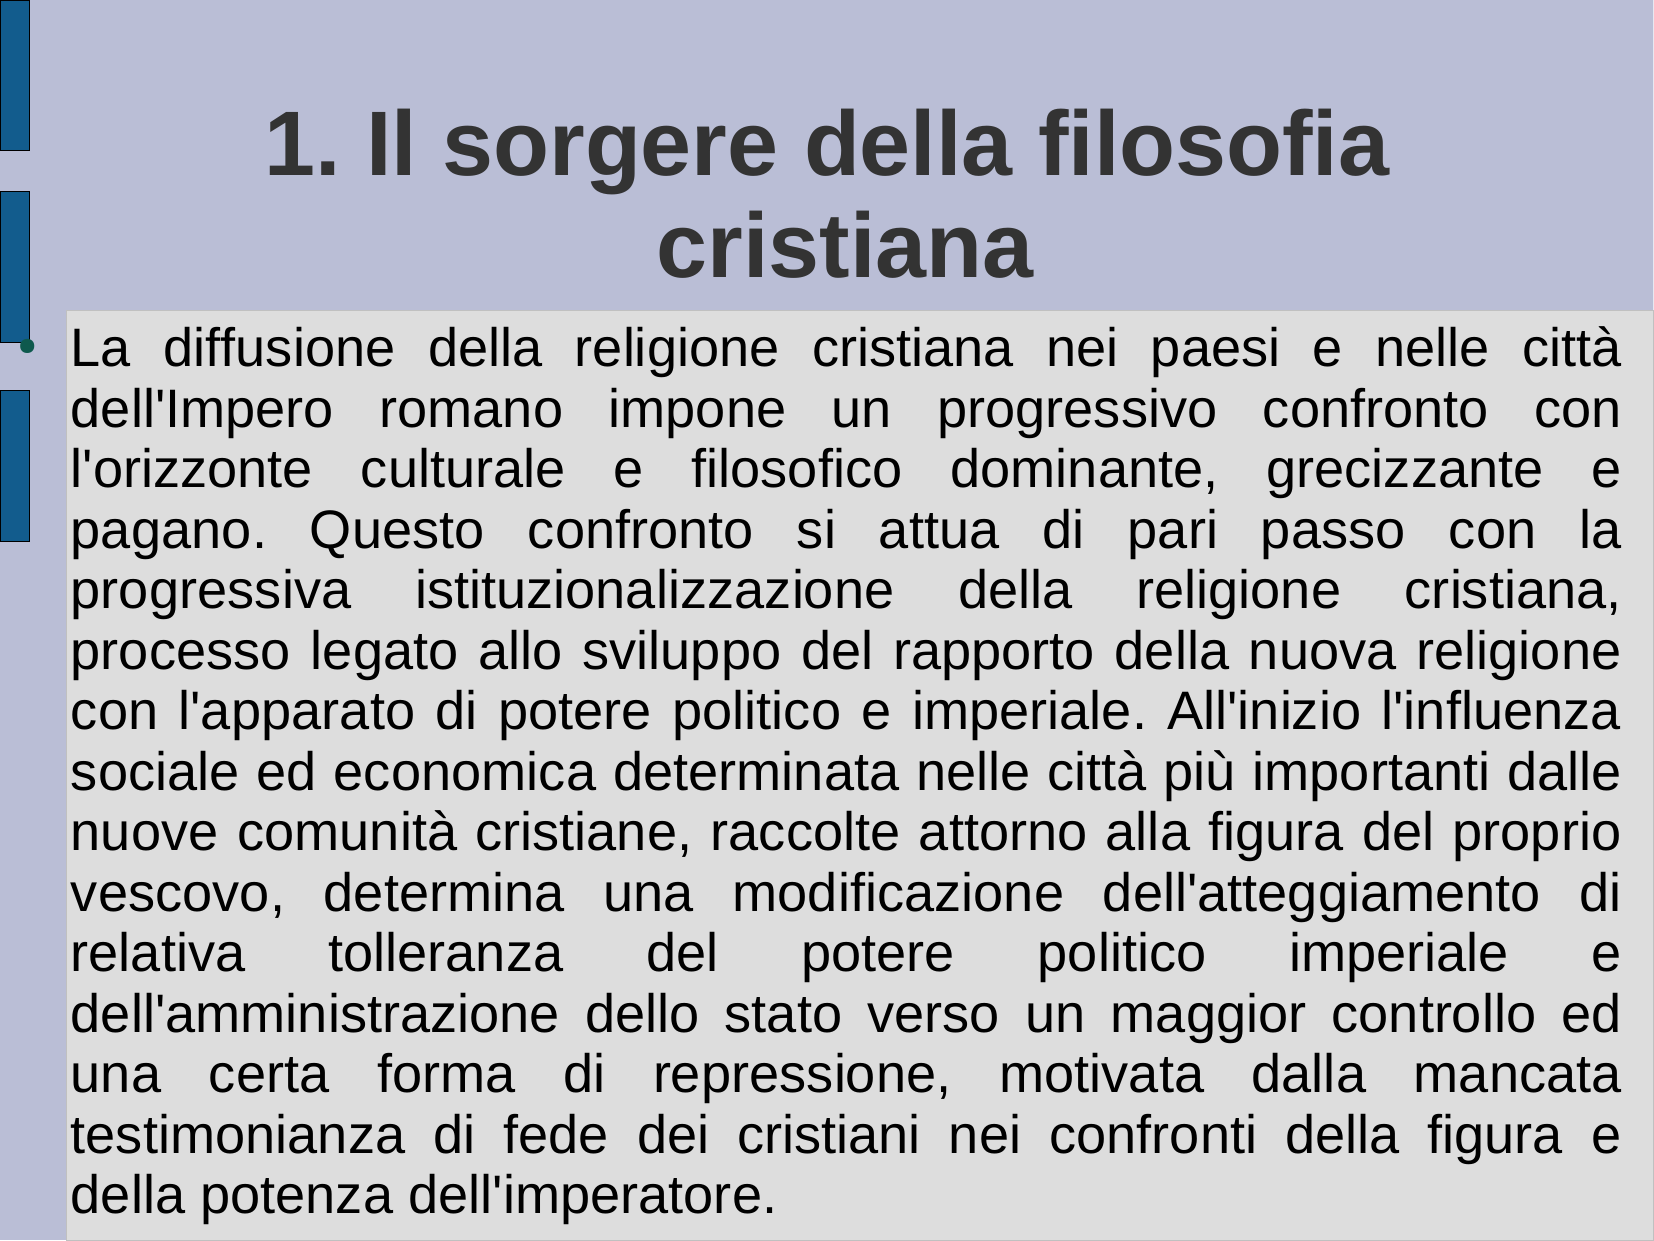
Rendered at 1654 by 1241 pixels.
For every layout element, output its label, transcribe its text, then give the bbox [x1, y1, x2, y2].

list La diffusione della religione cristiana nei paesi e nelle città dell'Impero romano impone un progressivo confronto con l'orizzonte culturale e filosofico dominante, grecizzante e pagano. Questo confronto si attua di pari passo con la progressiva istituzionalizzazione della religione cristiana, processo legato allo sviluppo del rapporto della nuova religione con l'apparato di potere politico e imperiale. All'inizio l'influenza sociale ed economica determinata nelle città più importanti dalle nuove comunità cristiane, raccolte attorno alla figura del proprio vescovo, determina una modificazione dell'atteggiamento di relativa tolleranza del potere politico imperiale e dell'amministrazione dello stato verso un maggior controllo ed una certa forma di repressione, motivata dalla mancata testimonianza di fede dei cristiani nei confronti della figura e della potenza dell'imperatore. [0, 317, 1625, 1226]
title 1. Il sorgere della filosofia cristiana [121, 91, 1534, 299]
